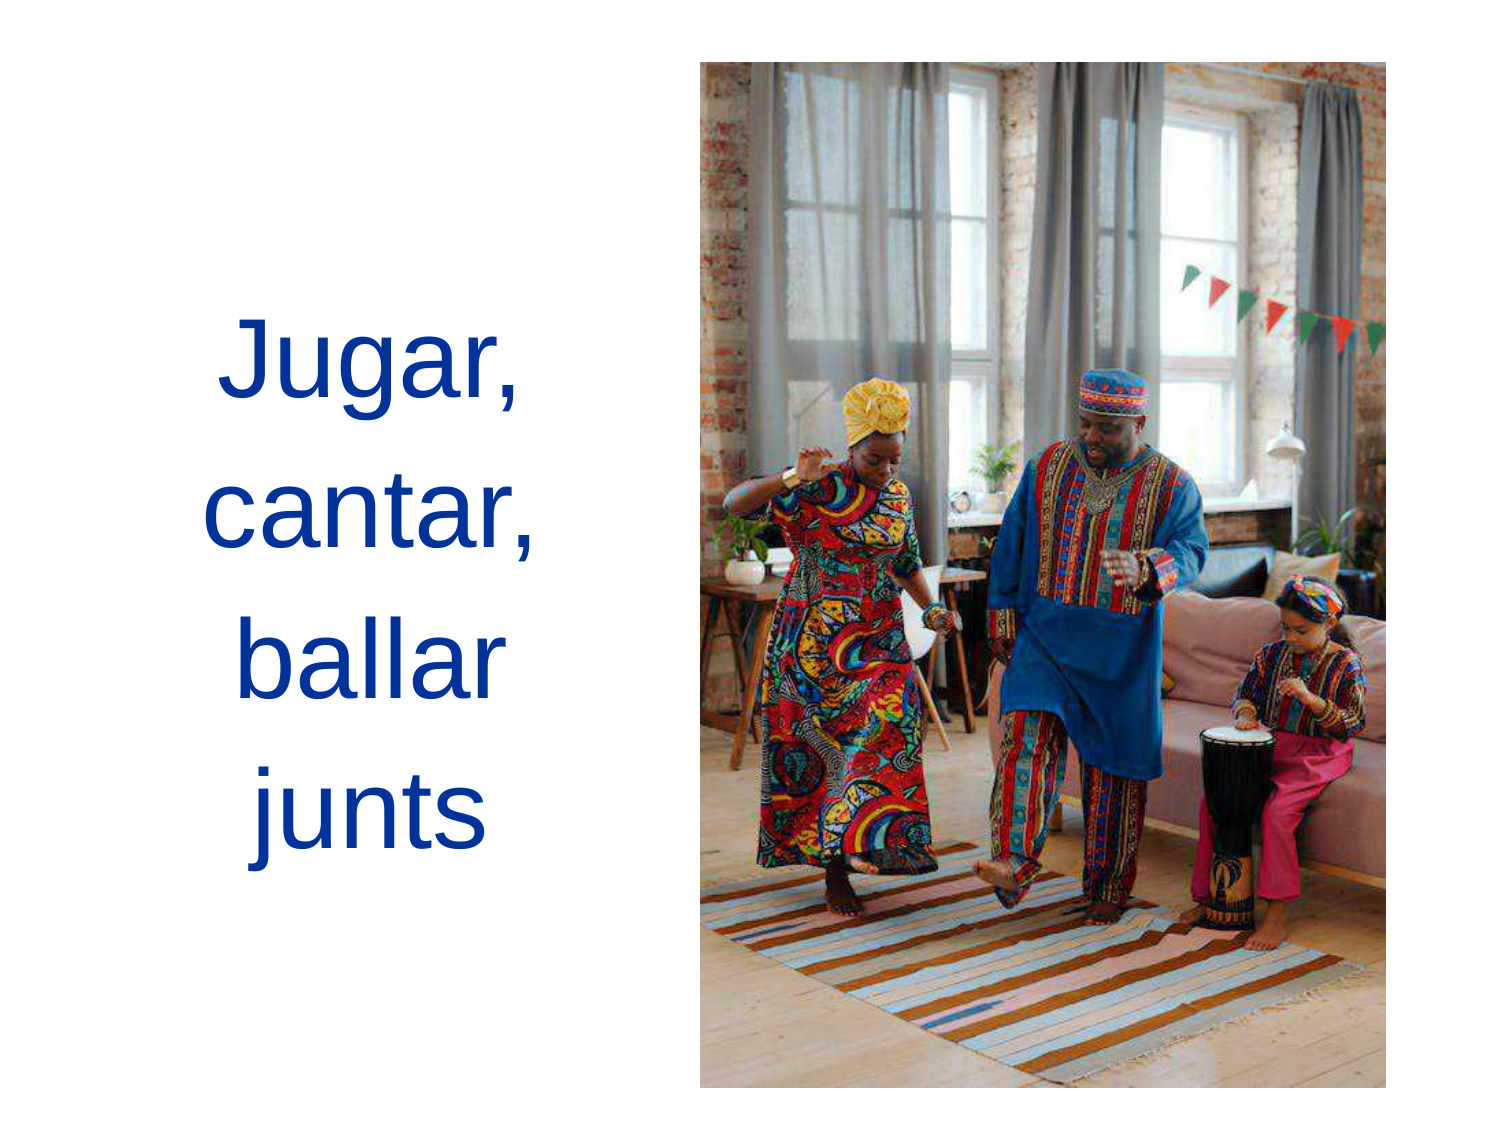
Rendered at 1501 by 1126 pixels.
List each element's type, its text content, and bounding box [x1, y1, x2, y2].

picture [700, 62, 1386, 1088]
text_box Jugar, cantar, ballar junts [99, 262, 642, 927]
